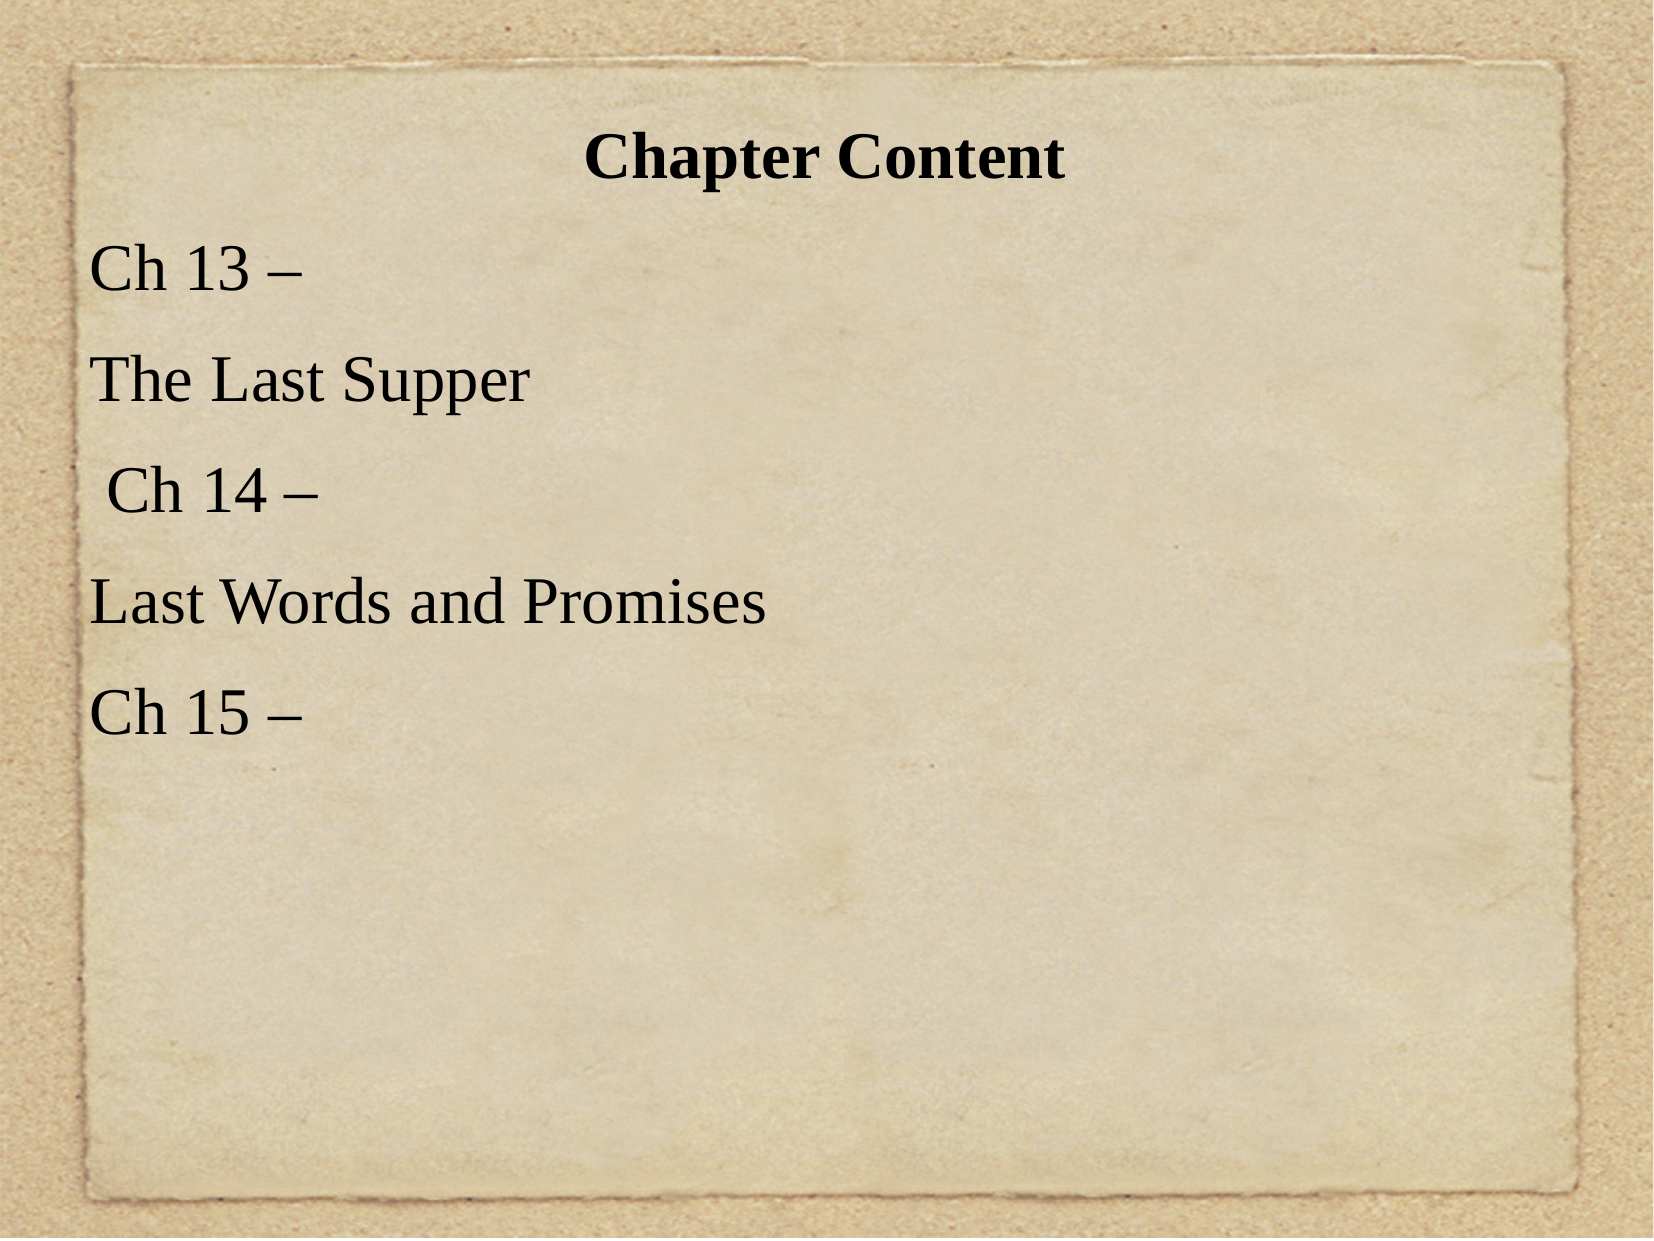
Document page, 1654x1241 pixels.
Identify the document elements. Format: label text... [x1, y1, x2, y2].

text_box Chapter Content Ch 13 – The Last Supper Ch 14 – Last Words and Promises Ch 15 – [75, 75, 1576, 1133]
picture [0, 0, 1654, 1238]
